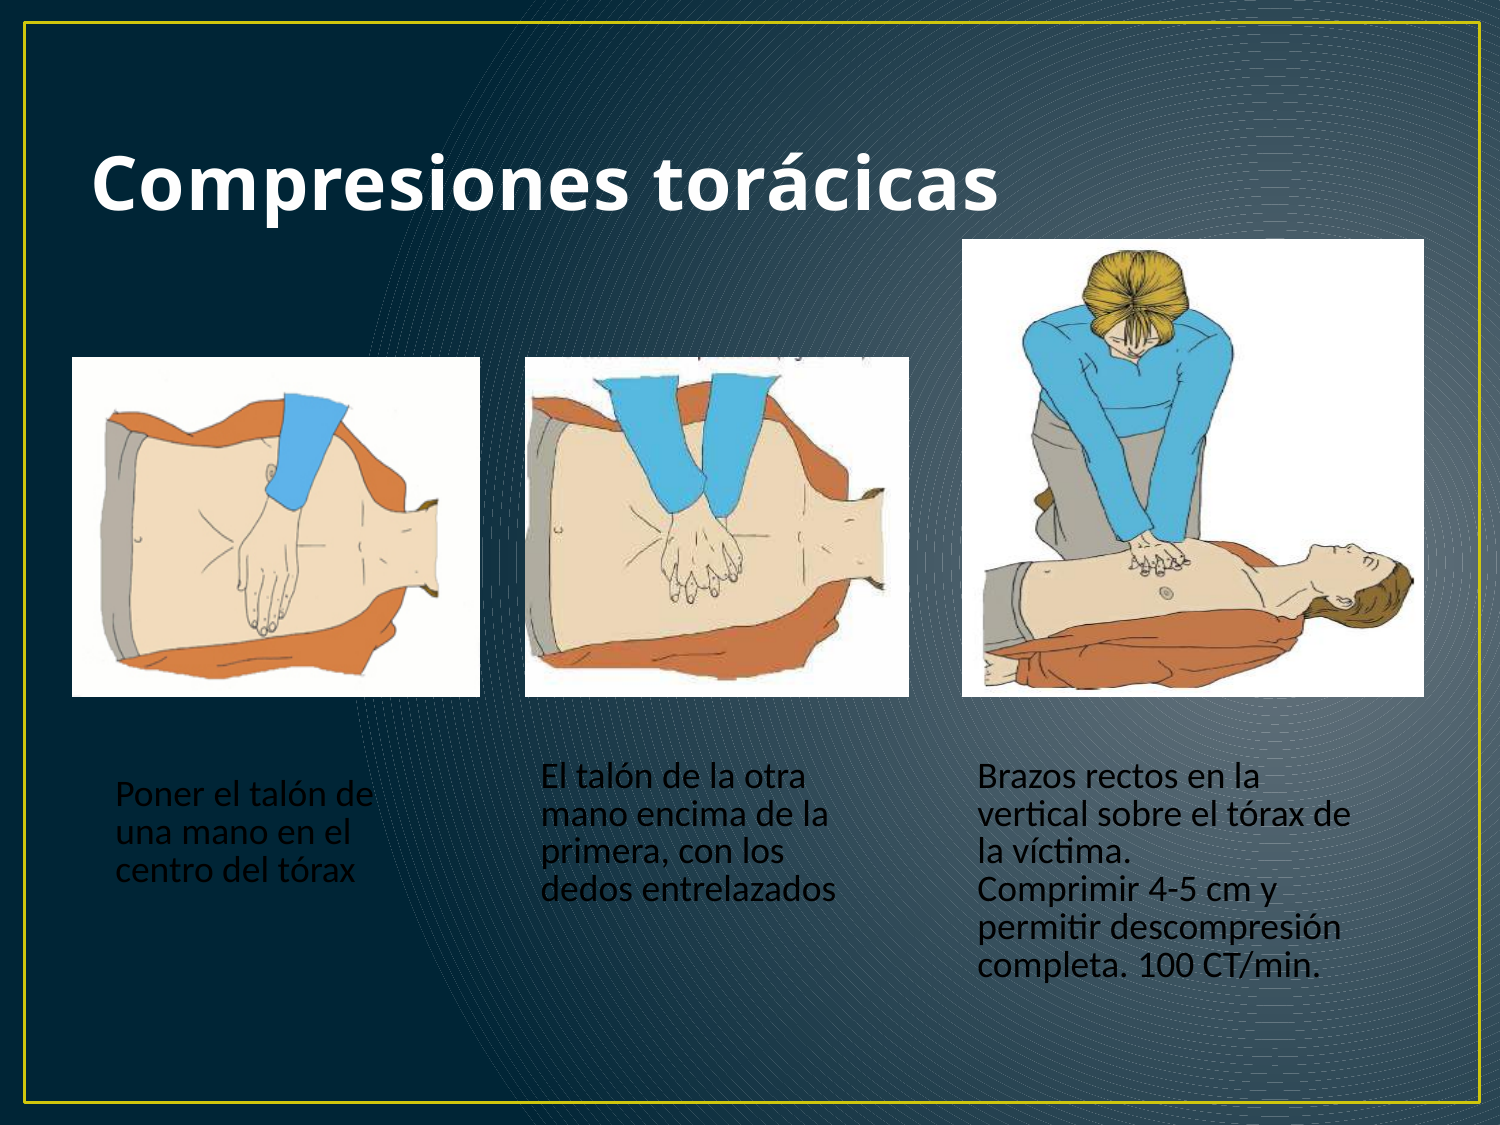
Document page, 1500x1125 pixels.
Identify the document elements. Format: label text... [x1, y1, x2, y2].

title Compresiones torácicas [75, 45, 1426, 233]
picture [525, 357, 909, 697]
text_box Poner el talón de una mano en el centro del tórax [100, 733, 396, 931]
picture [73, 357, 480, 697]
text_box El talón de la otra mano encima de la primera, con los dedos entrelazados [525, 752, 857, 950]
picture [962, 239, 1424, 697]
text_box Brazos rectos en la vertical sobre el tórax de la víctima. Comprimir 4-5 cm y permitir descompresión completa. 100 CT/min. [962, 752, 1387, 1041]
